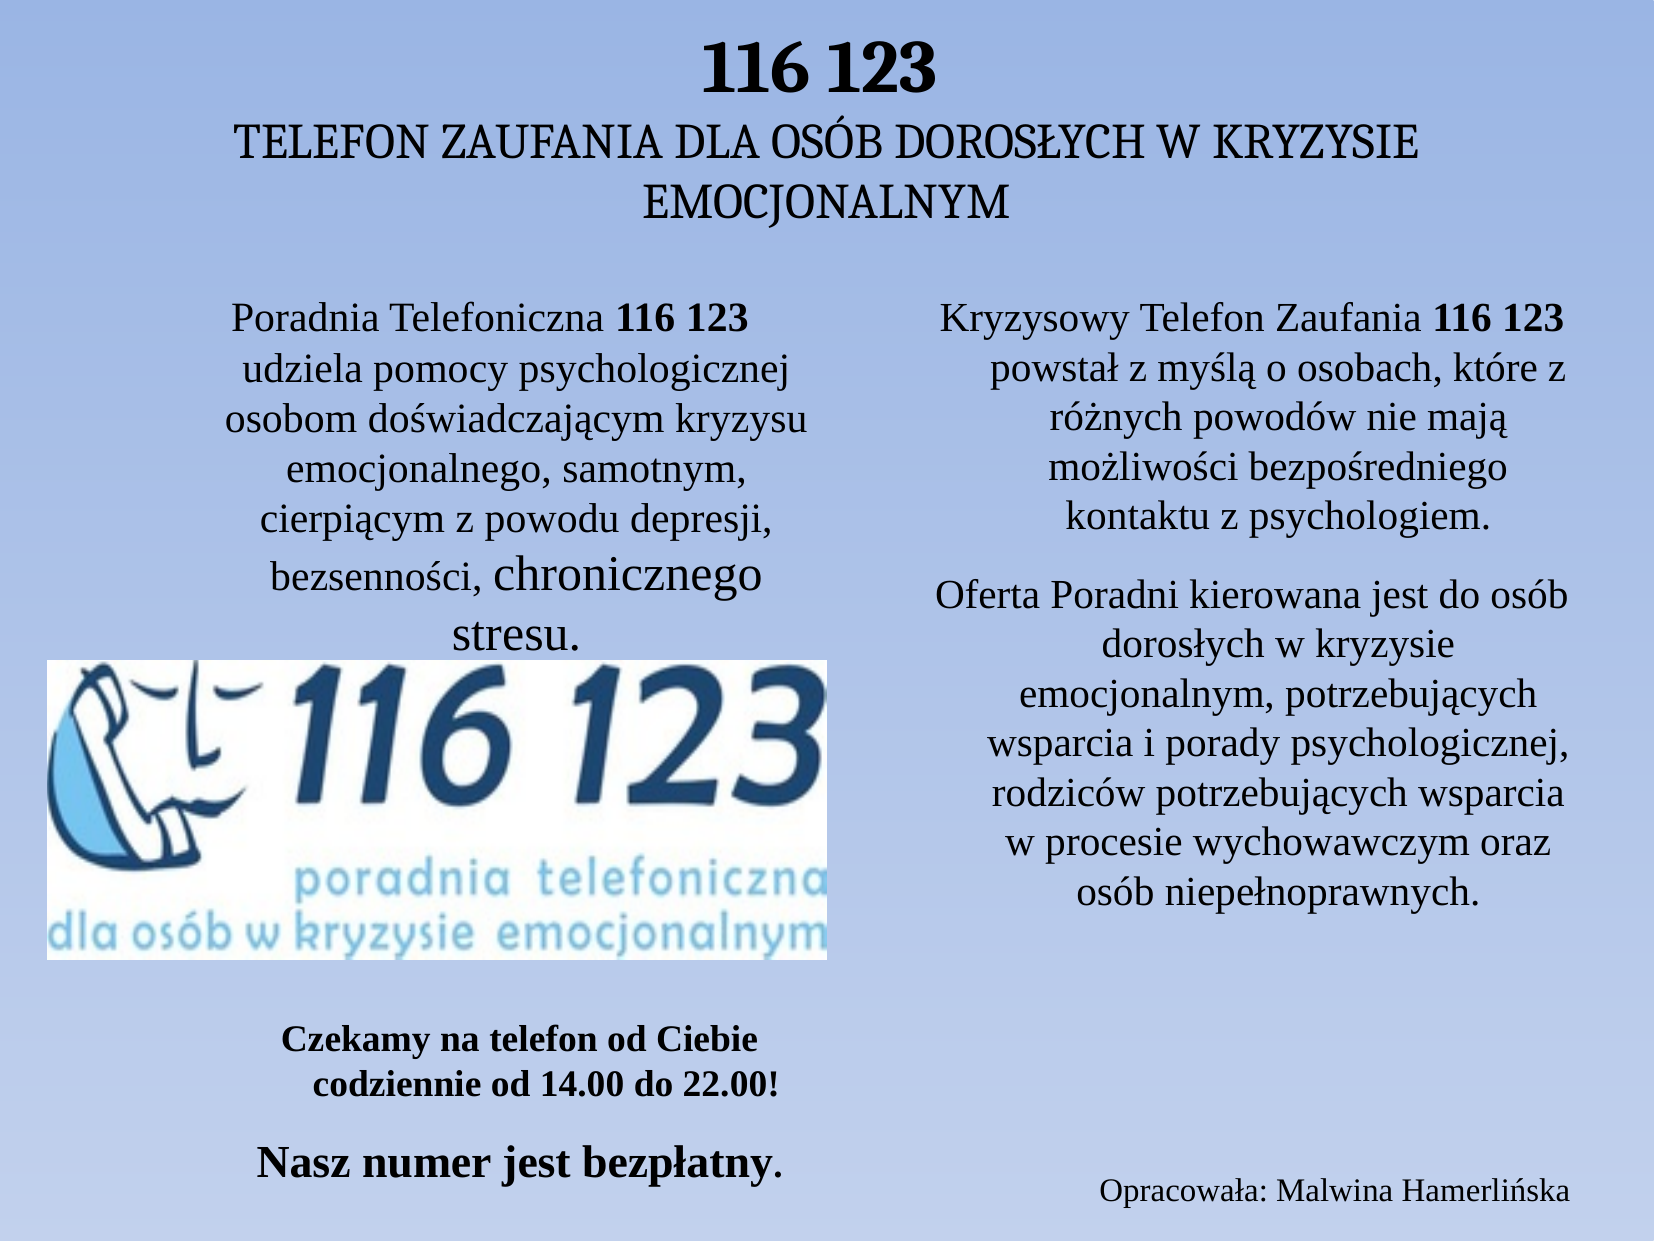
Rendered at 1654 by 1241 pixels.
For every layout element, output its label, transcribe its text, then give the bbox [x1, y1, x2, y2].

picture [47, 660, 827, 960]
title 116 123 TELEFON ZAUFANIA DLA OSÓB DOROSŁYCH W KRYZYSIE EMOCJONALNYM [82, 22, 1571, 284]
list Poradnia Telefoniczna 116 123 udziela pomocy psychologicznej osobom doświadczającym kryzysu emocjonalnego, samotnym, cierpiącym z powodu depresji, bezsenności, chronicznego stresu. [82, 290, 809, 660]
list Czekamy na telefon od Ciebie codziennie od 14.00 do 22.00! Nasz numer jest bezpłatny. [112, 719, 839, 1241]
list Kryzysowy Telefon Zaufania 116 123 powstał z myślą o osobach, które z różnych powodów nie mają możliwości bezpośredniego kontaktu z psychologiem. Oferta Poradni kierowana jest do osób dorosłych w kryzysie emocjonalnym, potrzebujących wsparcia i porady psychologicznej, rodziców potrzebujących wsparcia w procesie wychowawczym oraz osób niepełnoprawnych. Opracowała: Malwina Hamerlińska [845, 290, 1572, 1226]
